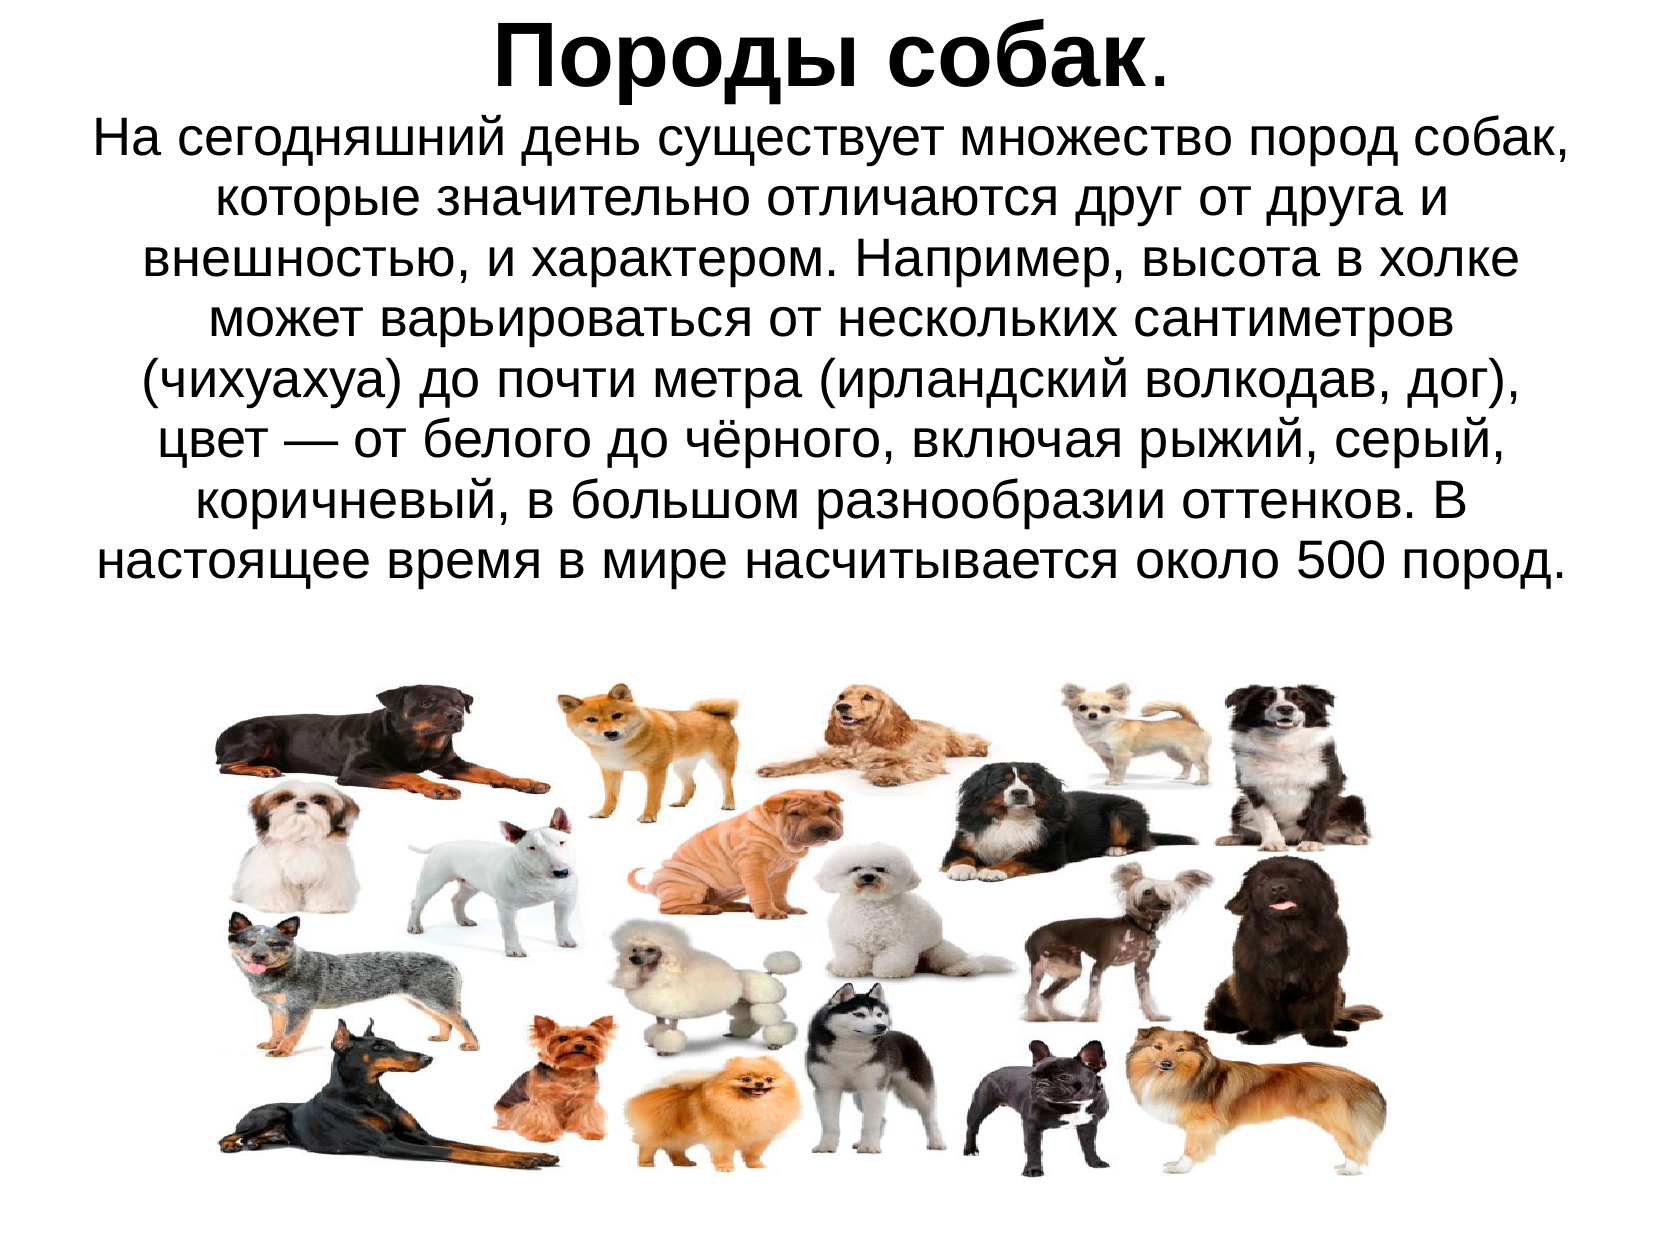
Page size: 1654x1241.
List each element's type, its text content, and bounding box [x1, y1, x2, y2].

title Породы собак. На сегодняшний день существует множество пород собак, которые значительно отличаются друг от друга и внешностью, и характером. Например, высота в холке может варьироваться от нескольких сантиметров (чихуахуа) до почти метра (ирландский волкодав, дог), цвет — от белого до чёрного, включая рыжий, серый, коричневый, в большом разнообразии оттенков. В настоящее время в мире насчитывается около 500 пород. [88, 3, 1577, 591]
picture [206, 679, 1398, 1182]
